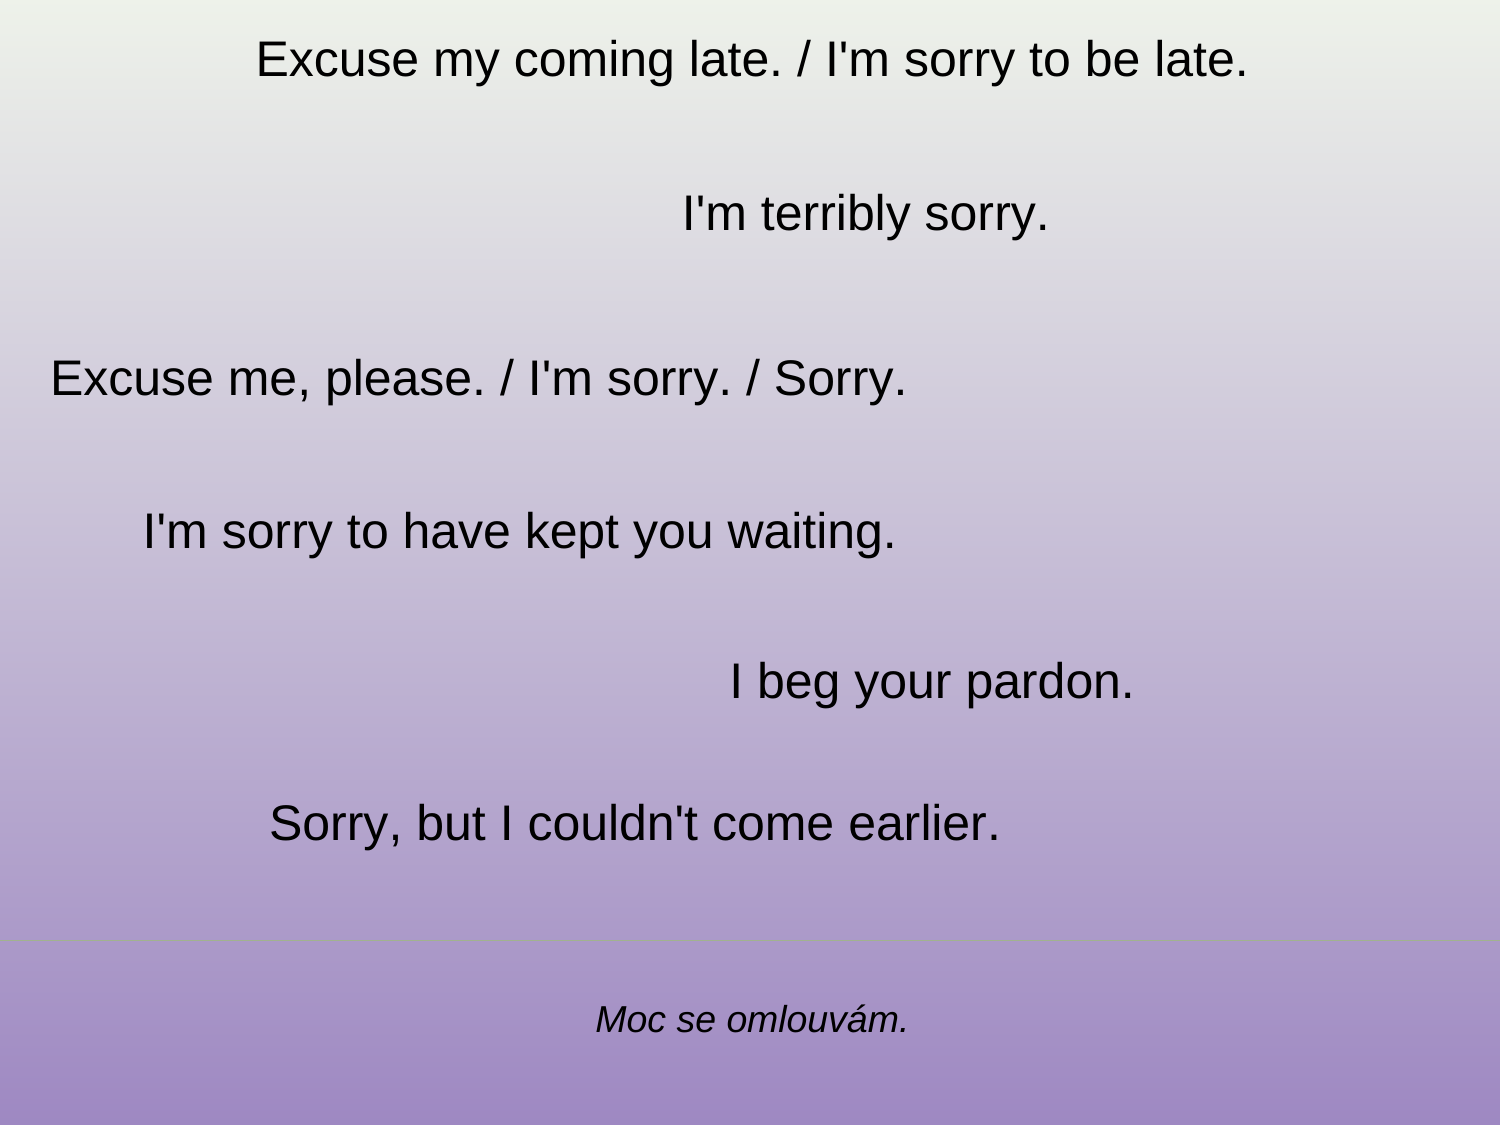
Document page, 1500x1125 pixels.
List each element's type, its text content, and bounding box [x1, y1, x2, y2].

text_box Moc se omlouvám. [580, 987, 925, 1049]
text_box Sorry, but I couldn't come earlier. [254, 782, 1017, 858]
text_box I'm terribly sorry. [667, 172, 1066, 249]
text_box Excuse me, please. / I'm sorry. / Sorry. [35, 337, 1500, 414]
text_box I beg your pardon. [714, 640, 1217, 716]
text_box I'm sorry to have kept you waiting. [127, 491, 913, 567]
text_box Excuse my coming late. / I'm sorry to be late. [5, 18, 1500, 95]
